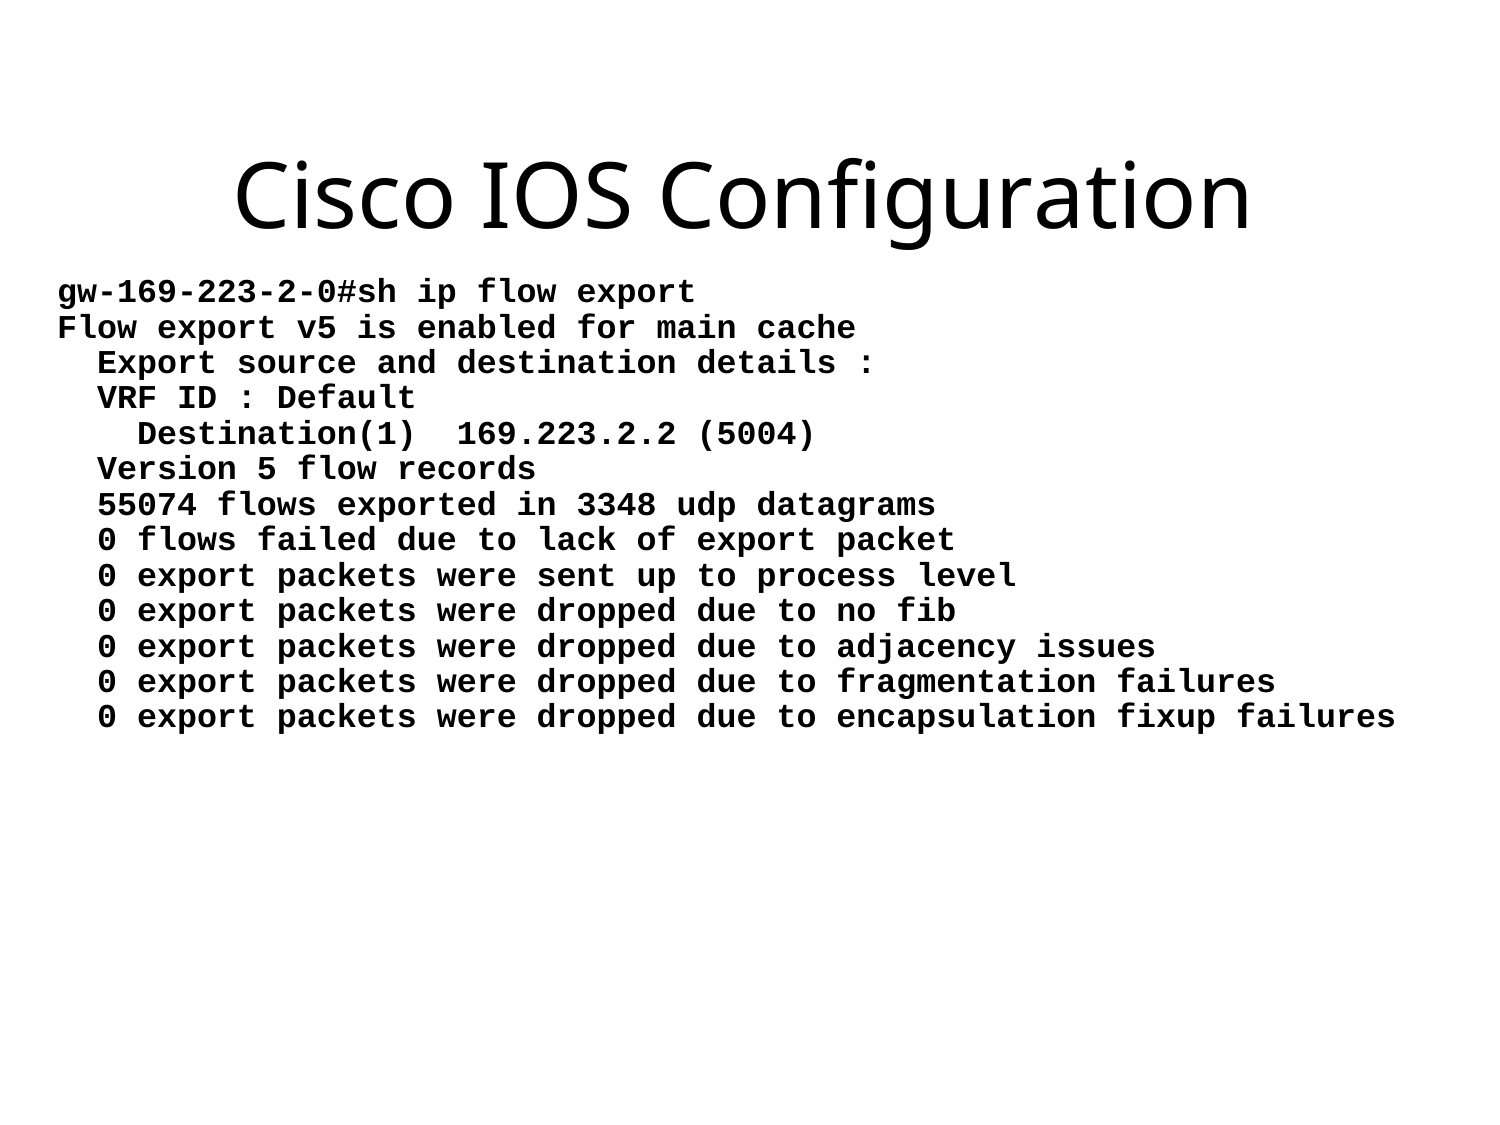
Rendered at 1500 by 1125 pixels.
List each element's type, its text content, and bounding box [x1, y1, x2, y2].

text_box gw-169-223-2-0#sh ip flow export Flow export v5 is enabled for main cache Export source and destination details : VRF ID : Default Destination(1) 169.223.2.2 (5004) Version 5 flow records 55074 flows exported in 3348 udp datagrams 0 flows failed due to lack of export packet 0 export packets were sent up to process level 0 export packets were dropped due to no fib 0 export packets were dropped due to adjacency issues 0 export packets were dropped due to fragmentation failures 0 export packets were dropped due to encapsulation fixup failures [51, 274, 1404, 807]
title Cisco IOS Configuration [112, 62, 1388, 274]
